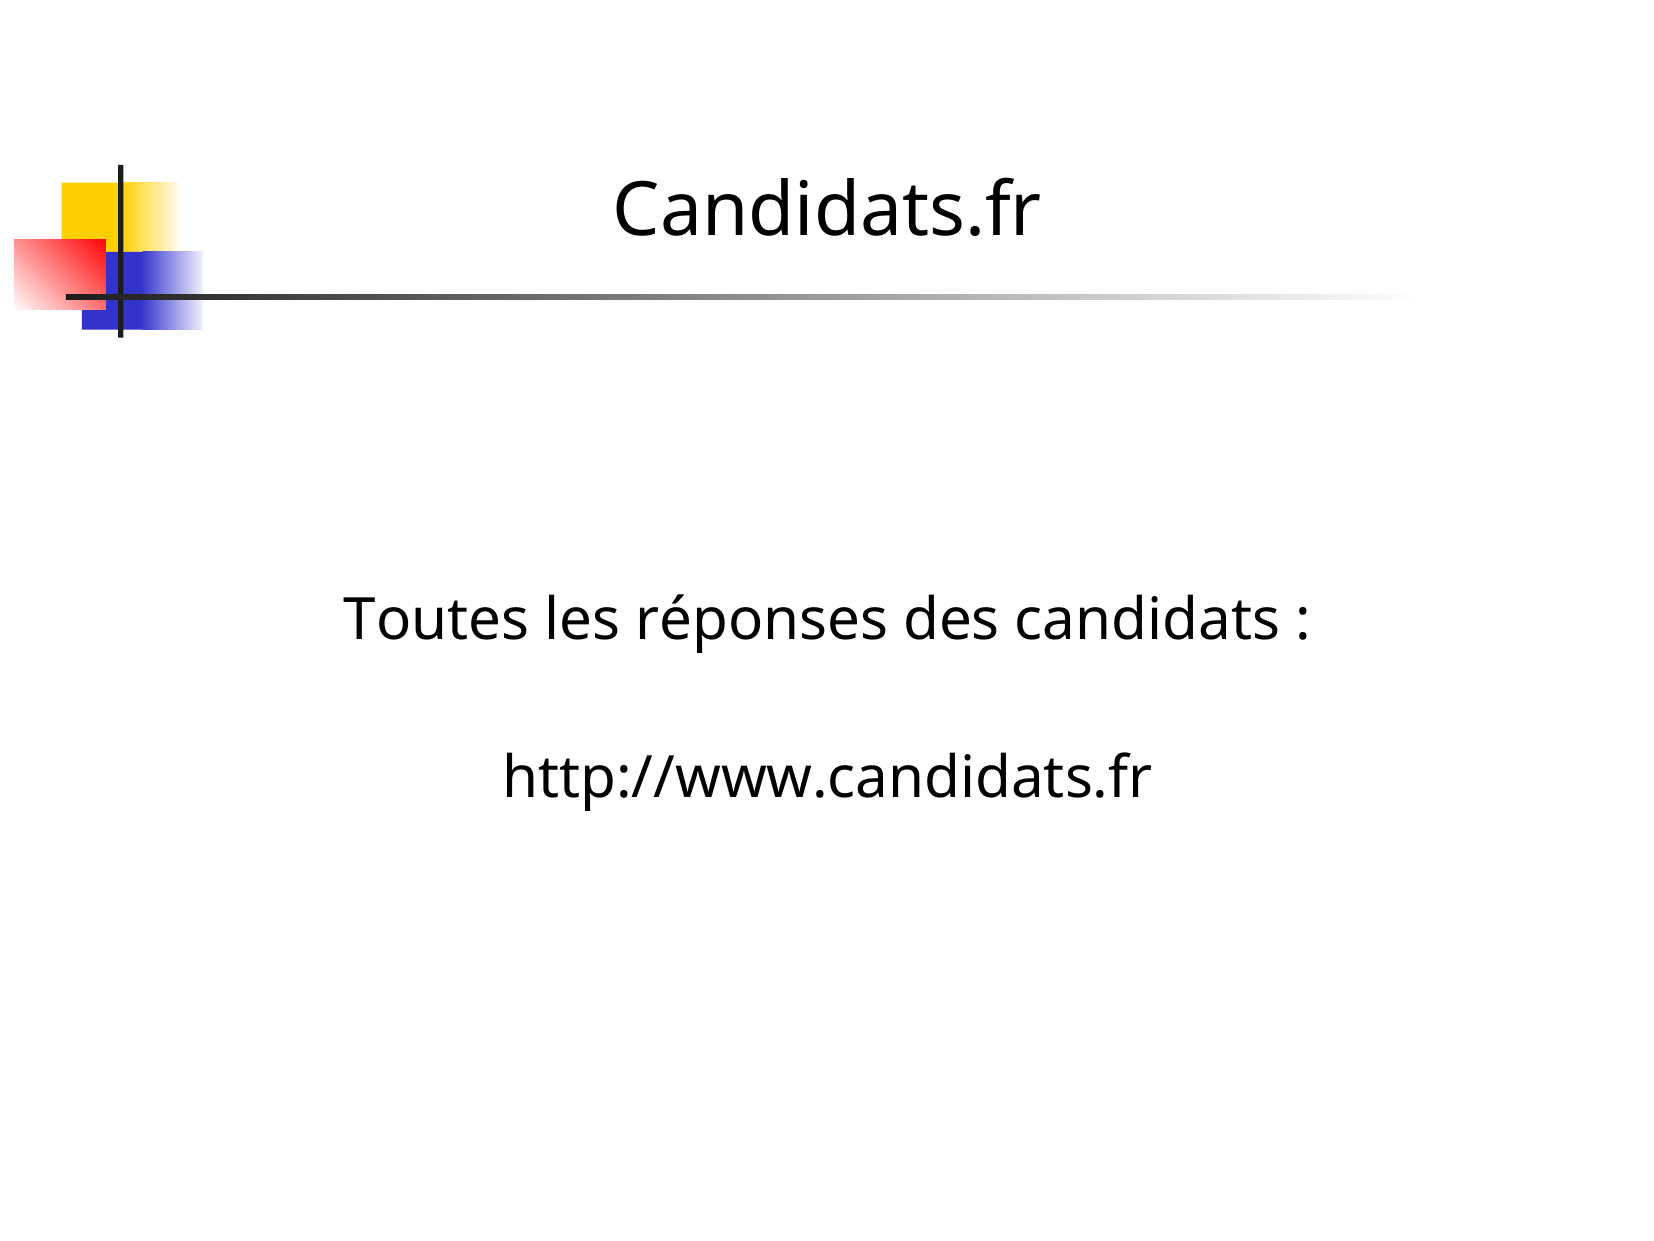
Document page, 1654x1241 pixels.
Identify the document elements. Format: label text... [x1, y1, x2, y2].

title Candidats.fr [121, 102, 1534, 311]
subtitle Toutes les réponses des candidats : http://www.candidats.fr [121, 344, 1534, 1127]
